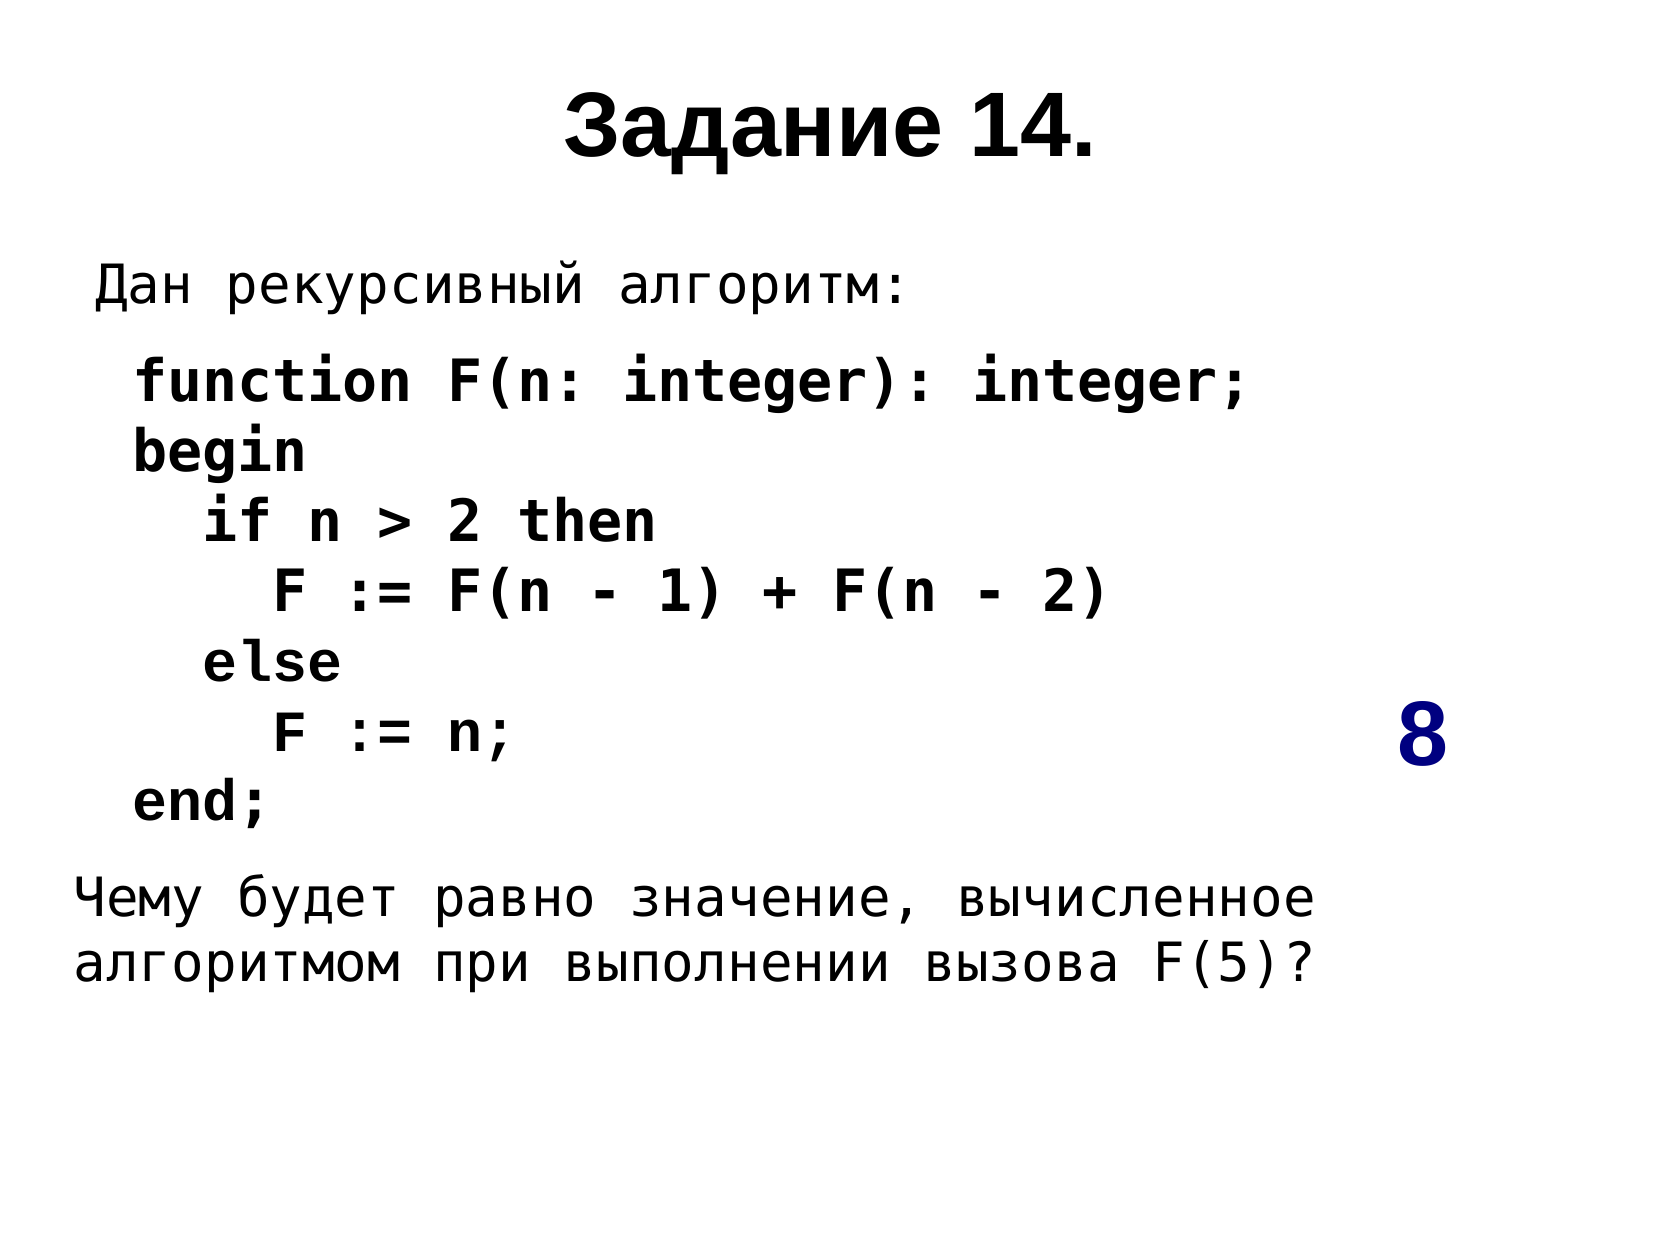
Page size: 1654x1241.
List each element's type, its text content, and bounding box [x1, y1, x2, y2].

title Задание 14. [82, 45, 1571, 241]
list Дан рекурсивный алгоритм: function F(n: integer): integer; begin if n > 2 then F := F(n - 1) + F(n - 2) else F := n; end; Чему будет равно значение, вычисленное алгоритмом при выполнении вызова F(5)? [58, 241, 1609, 1194]
text_box 8 [1299, 675, 1548, 841]
